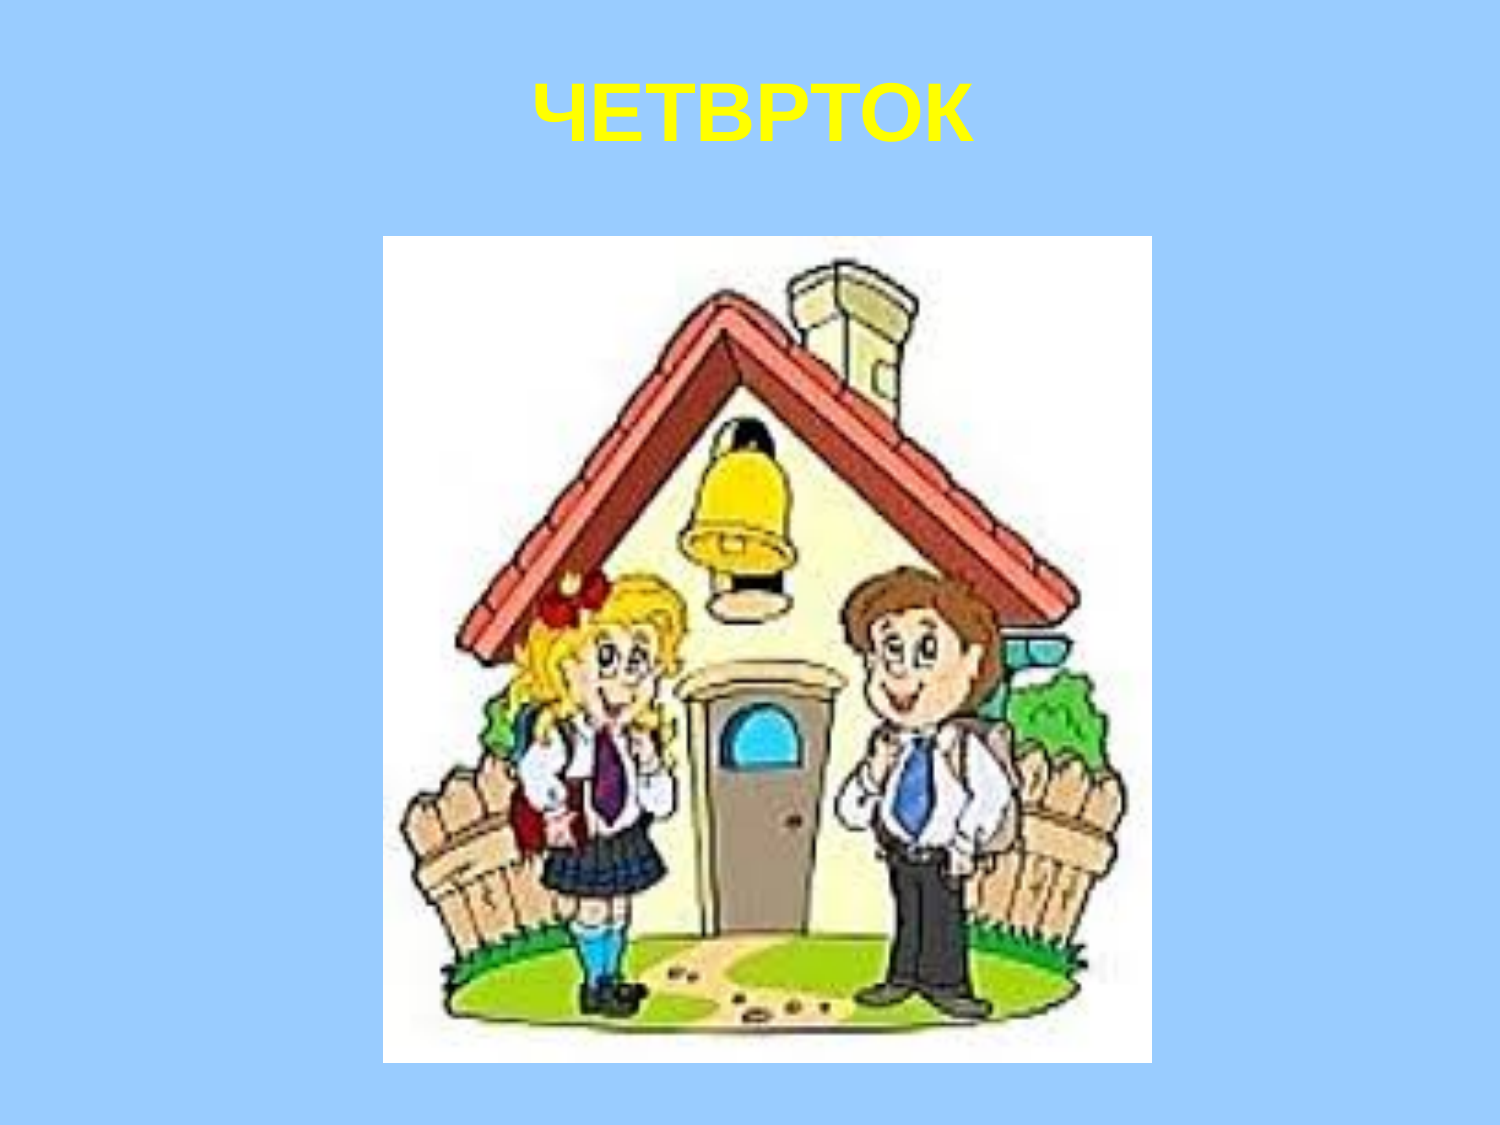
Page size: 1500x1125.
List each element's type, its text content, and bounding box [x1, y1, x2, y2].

text_box ЧЕТВРТОК [472, 59, 1034, 182]
picture [383, 236, 1152, 1063]
